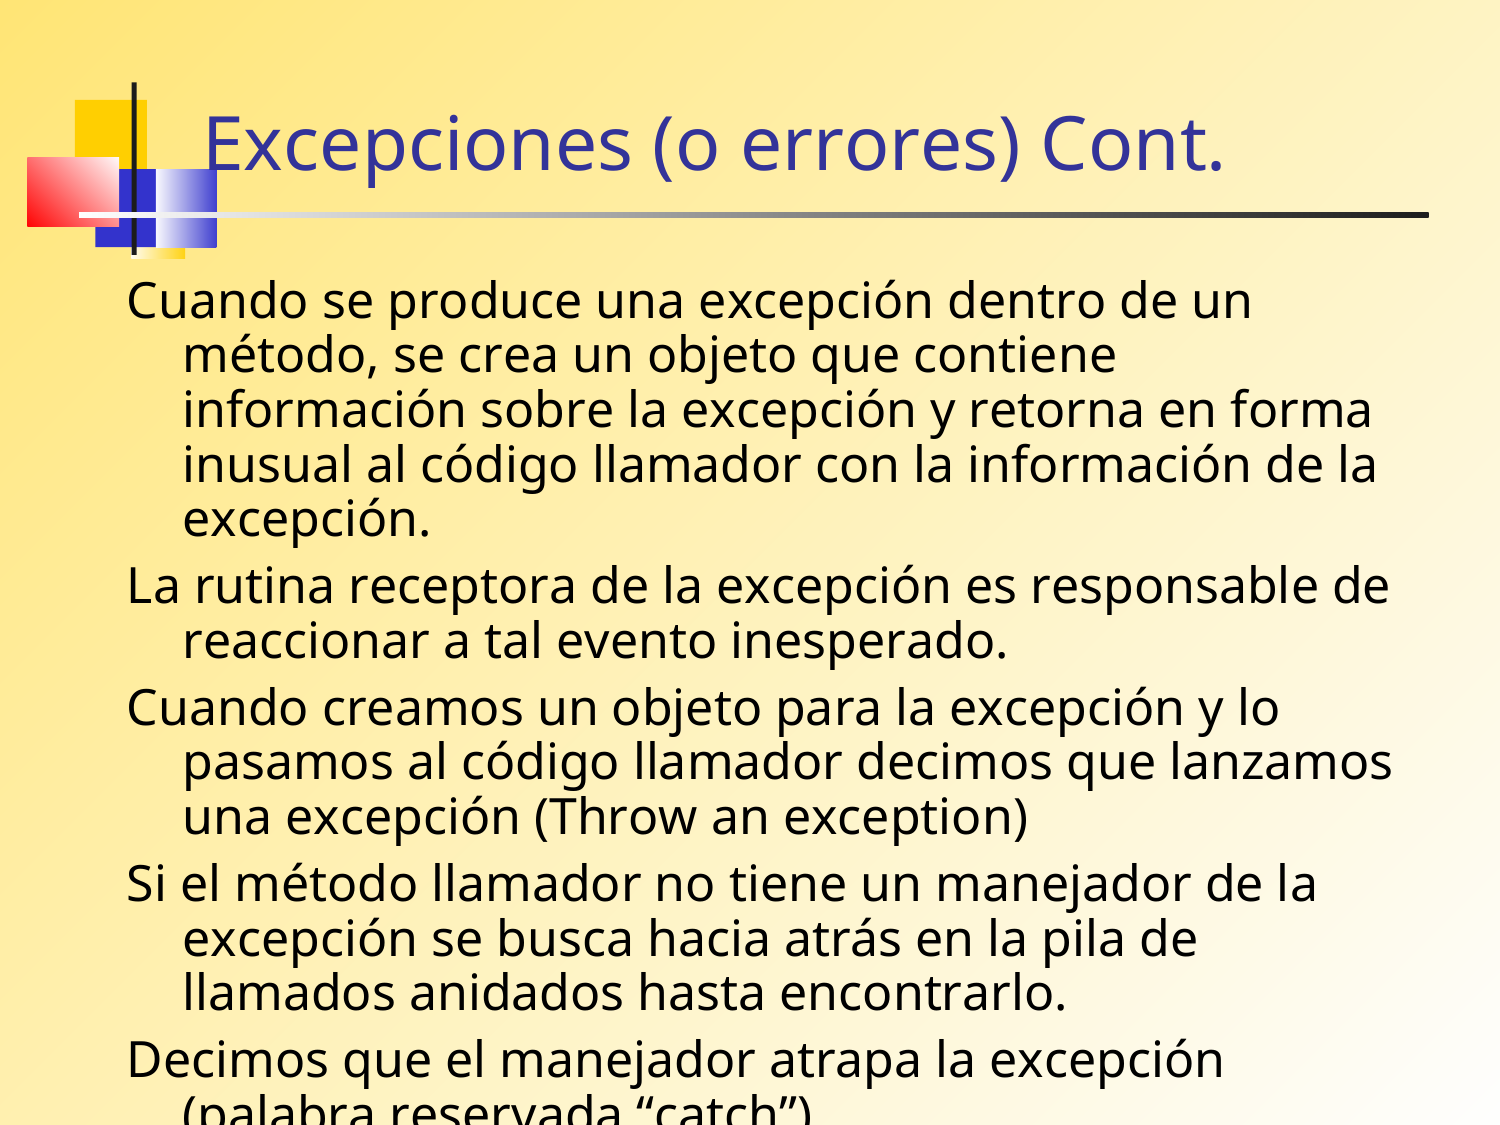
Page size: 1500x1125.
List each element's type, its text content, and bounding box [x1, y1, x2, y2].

title Excepciones (o errores) Cont. [187, 37, 1466, 201]
list Cuando se produce una excepción dentro de un método, se crea un objeto que contiene información sobre la excepción y retorna en forma inusual al código llamador con la información de la excepción. La rutina receptora de la excepción es responsable de reaccionar a tal evento inesperado. Cuando creamos un objeto para la excepción y lo pasamos al código llamador decimos que lanzamos una excepción (Throw an exception)‏ Si el método llamador no tiene un manejador de la excepción se busca hacia atrás en la pila de llamados anidados hasta encontrarlo. Decimos que el manejador atrapa la excepción (palabra reservada “catch”)‏ [112, 267, 1425, 1042]
